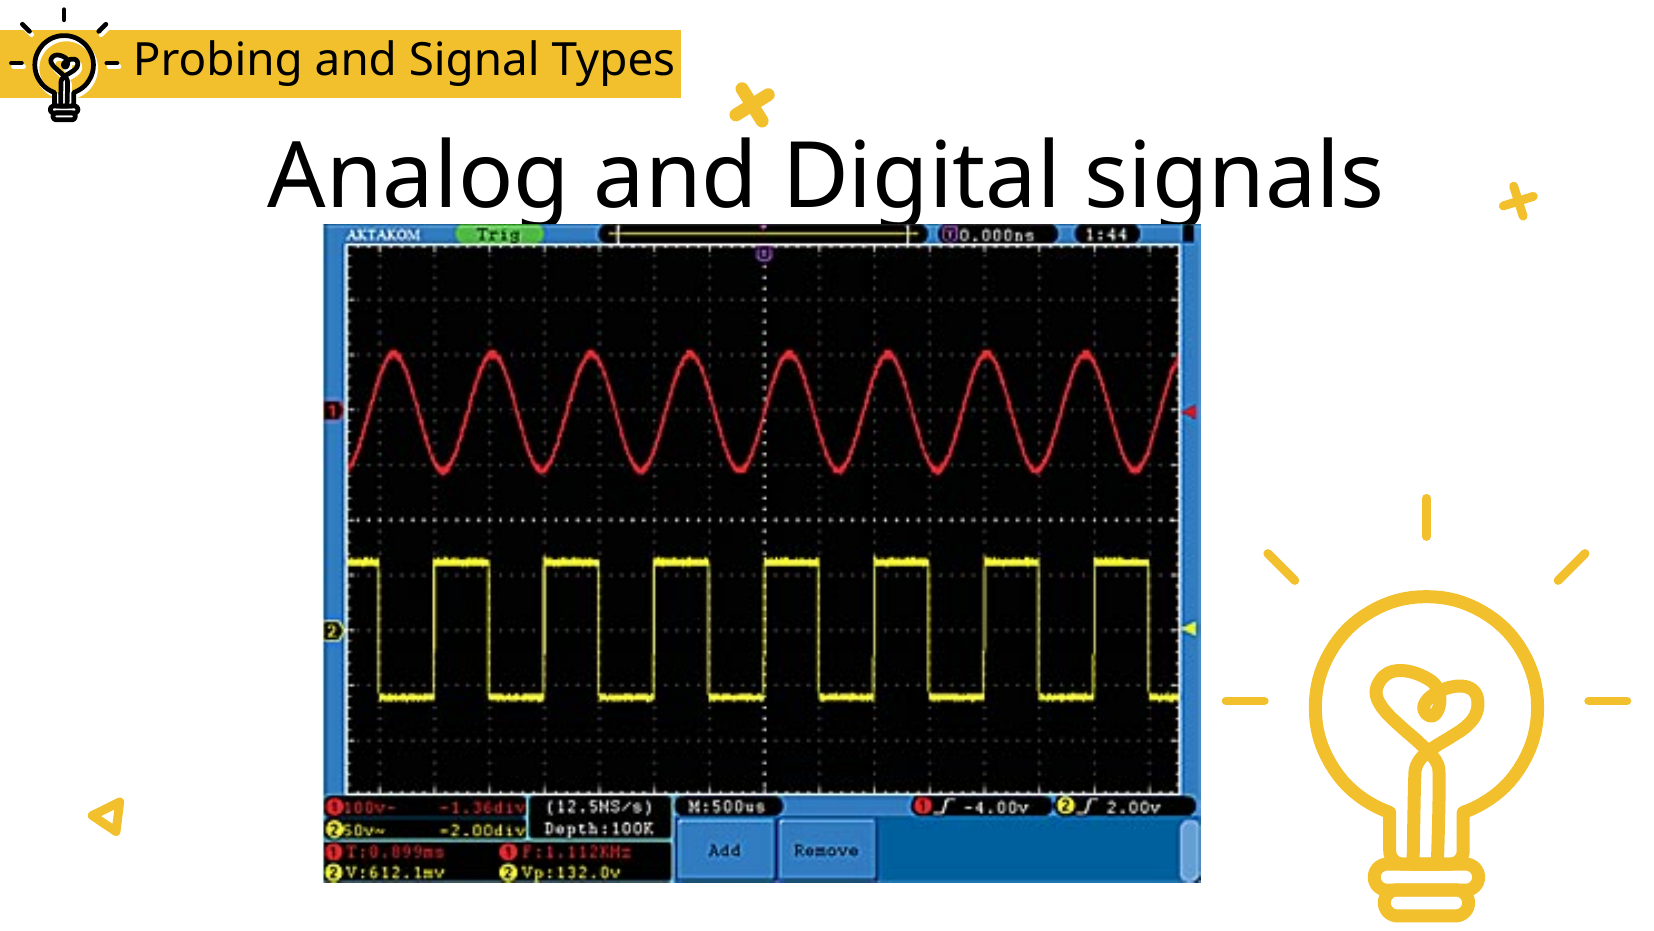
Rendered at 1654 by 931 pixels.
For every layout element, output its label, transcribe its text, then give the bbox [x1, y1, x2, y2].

picture [322, 224, 1201, 883]
subtitle Probing and Signal Types [132, 17, 677, 97]
title Analog and Digital signals [82, 94, 1571, 250]
